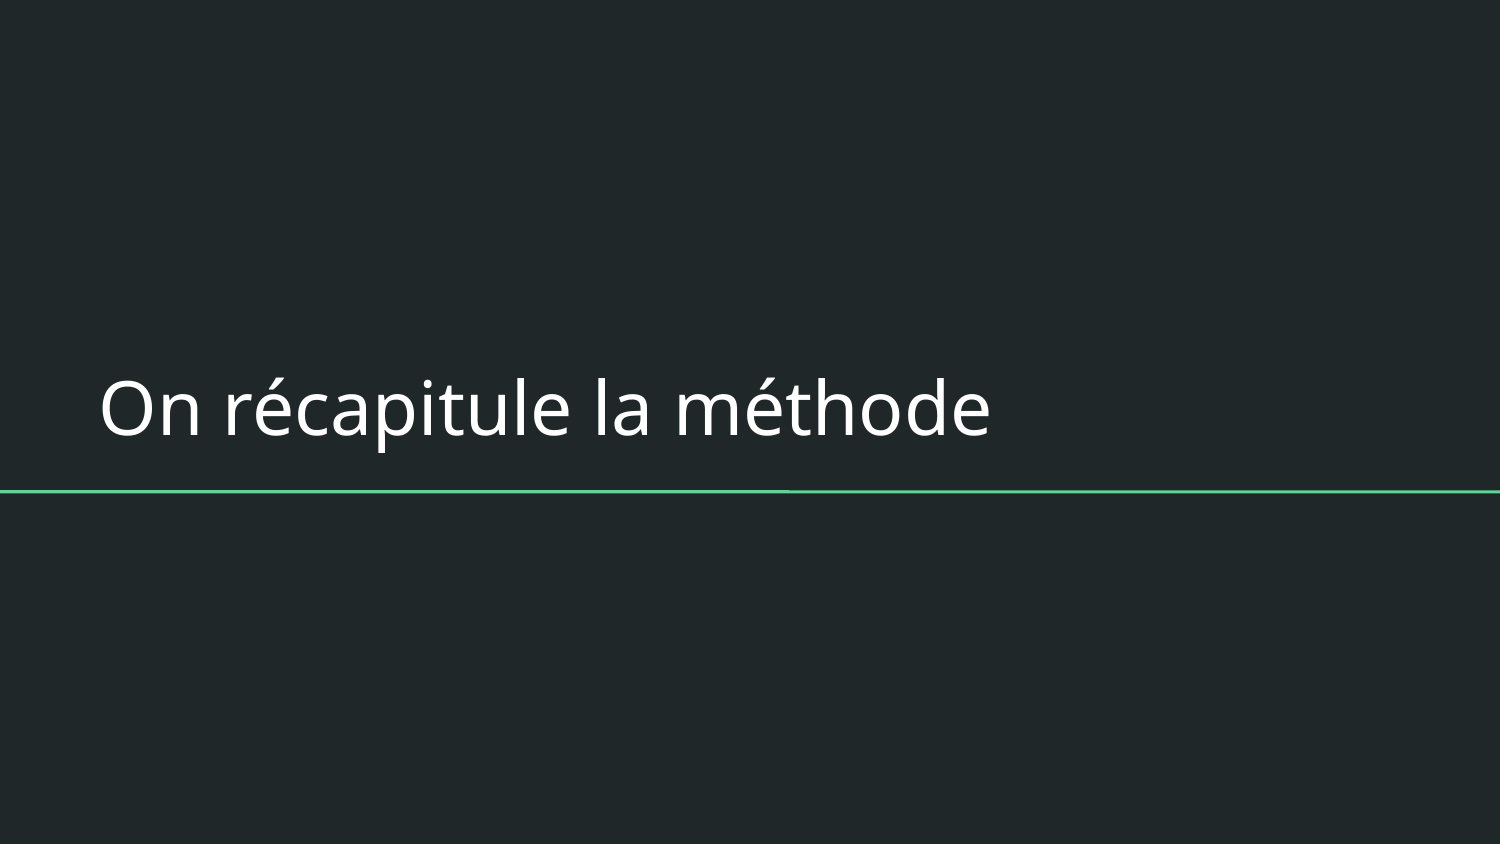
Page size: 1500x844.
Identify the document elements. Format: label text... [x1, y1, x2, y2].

title On récapitule la méthode [83, 337, 1417, 466]
